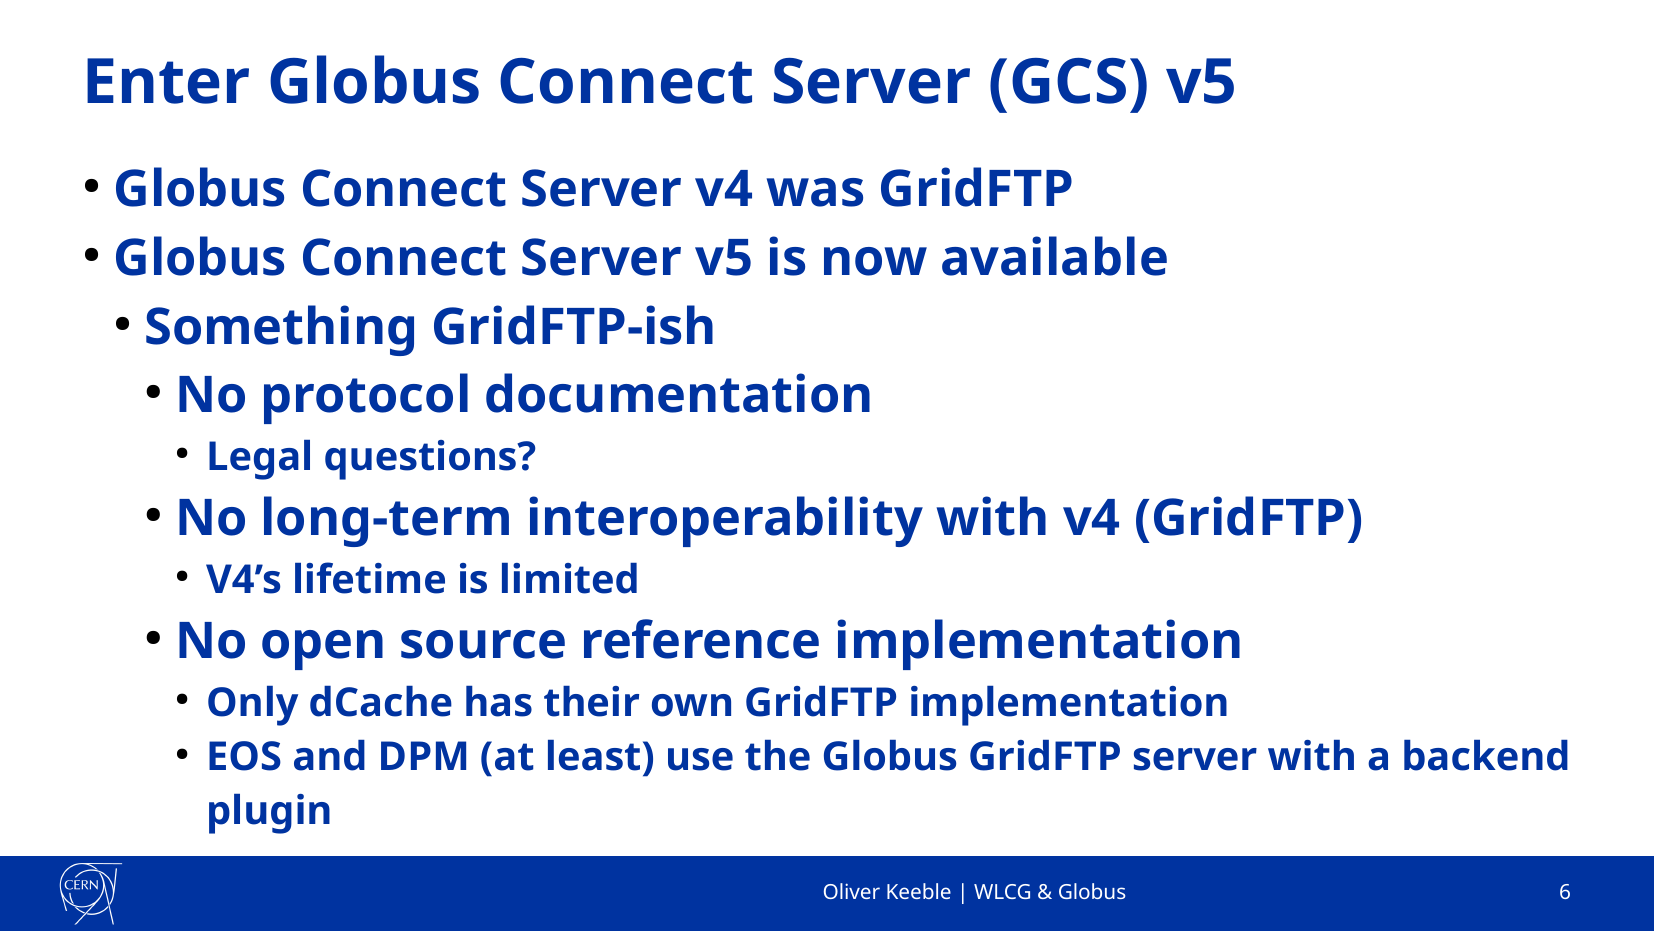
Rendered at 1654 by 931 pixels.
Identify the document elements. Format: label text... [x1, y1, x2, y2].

title Enter Globus Connect Server (GCS) v5 [82, 37, 1571, 152]
picture [56, 859, 127, 928]
subtitle Globus Connect Server v4 was GridFTP Globus Connect Server v5 is now available Something GridFTP-ish No protocol documentation Legal questions? No long-term interoperability with v4 (GridFTP) V4’s lifetime is limited No open source reference implementation Only dCache has their own GridFTP implementation EOS and DPM (at least) use the Globus GridFTP server with a backend plugin [82, 152, 1571, 839]
